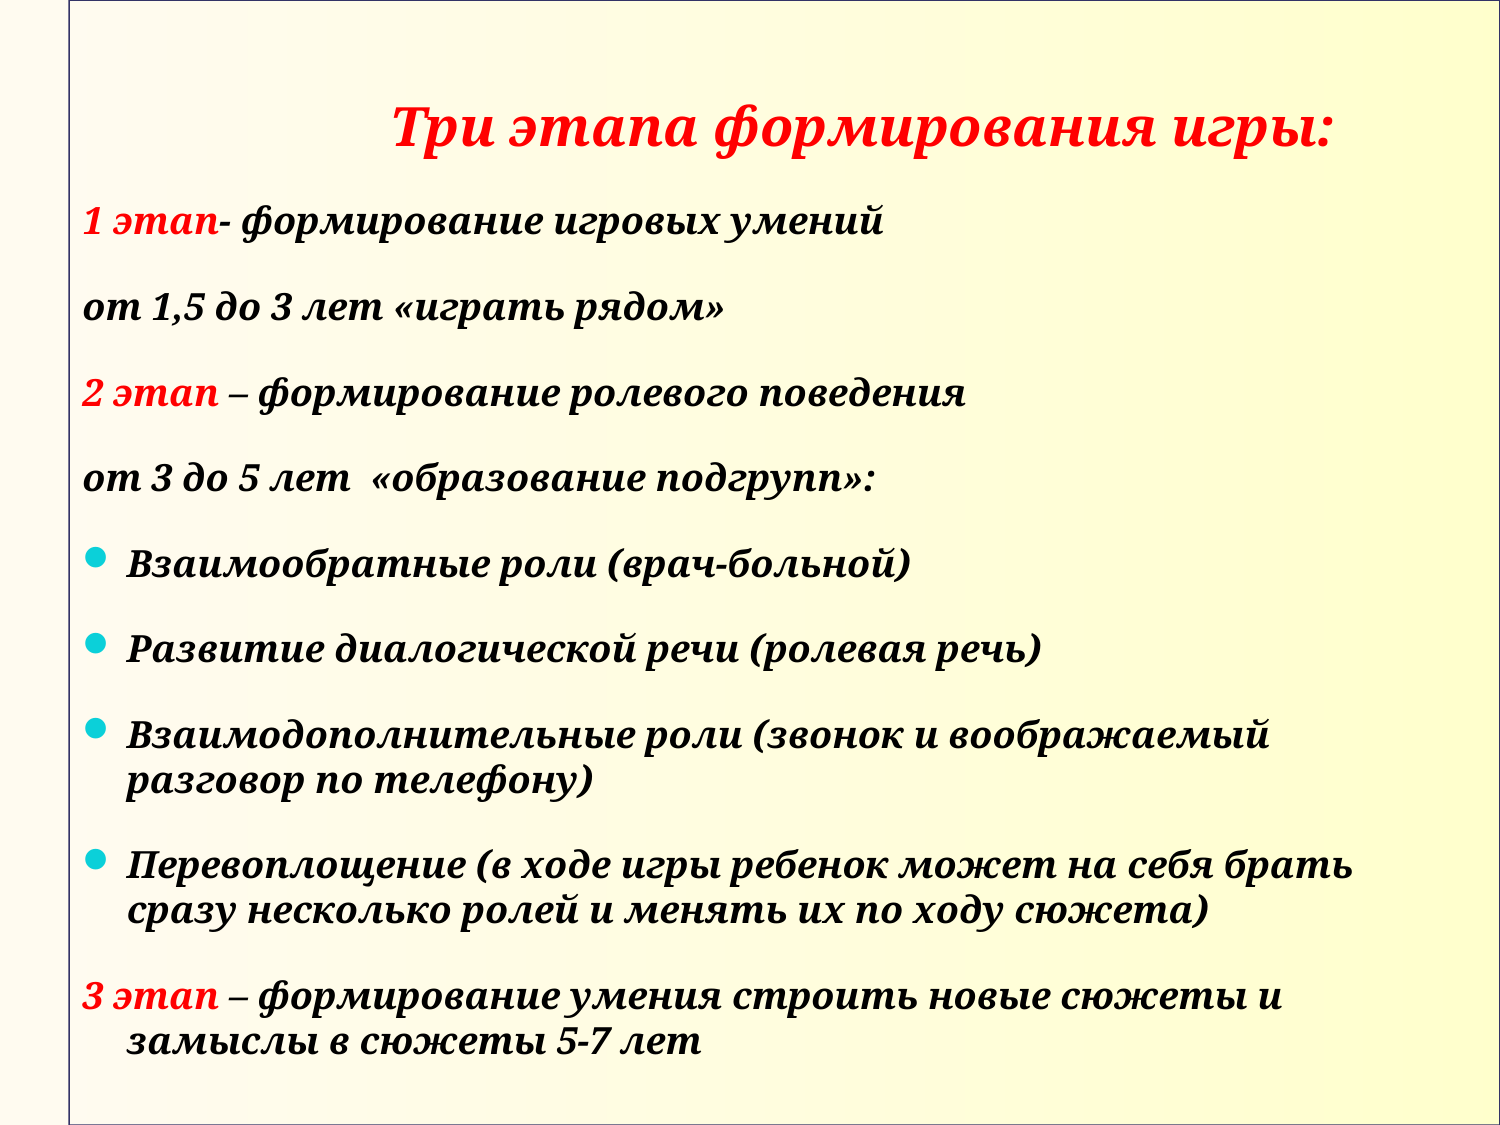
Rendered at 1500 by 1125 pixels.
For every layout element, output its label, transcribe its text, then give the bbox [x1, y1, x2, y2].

picture [0, 0, 68, 1125]
text_box Три этапа формирования игры: 1 этап- формирование игровых умений от 1,5 до 3 лет «играть рядом» 2 этап – формирование ролевого поведения от 3 до 5 лет «образование подгрупп»: Взаимообратные роли (врач-больной) Развитие диалогической речи (ролевая речь) Взаимодополнительные роли (звонок и воображаемый разговор по телефону) Перевоплощение (в ходе игры ребенок может на себя брать сразу несколько ролей и менять их по ходу сюжета) 3 этап – формирование умения строить новые сюжеты и замыслы в сюжеты 5-7 лет [67, 84, 1418, 1093]
